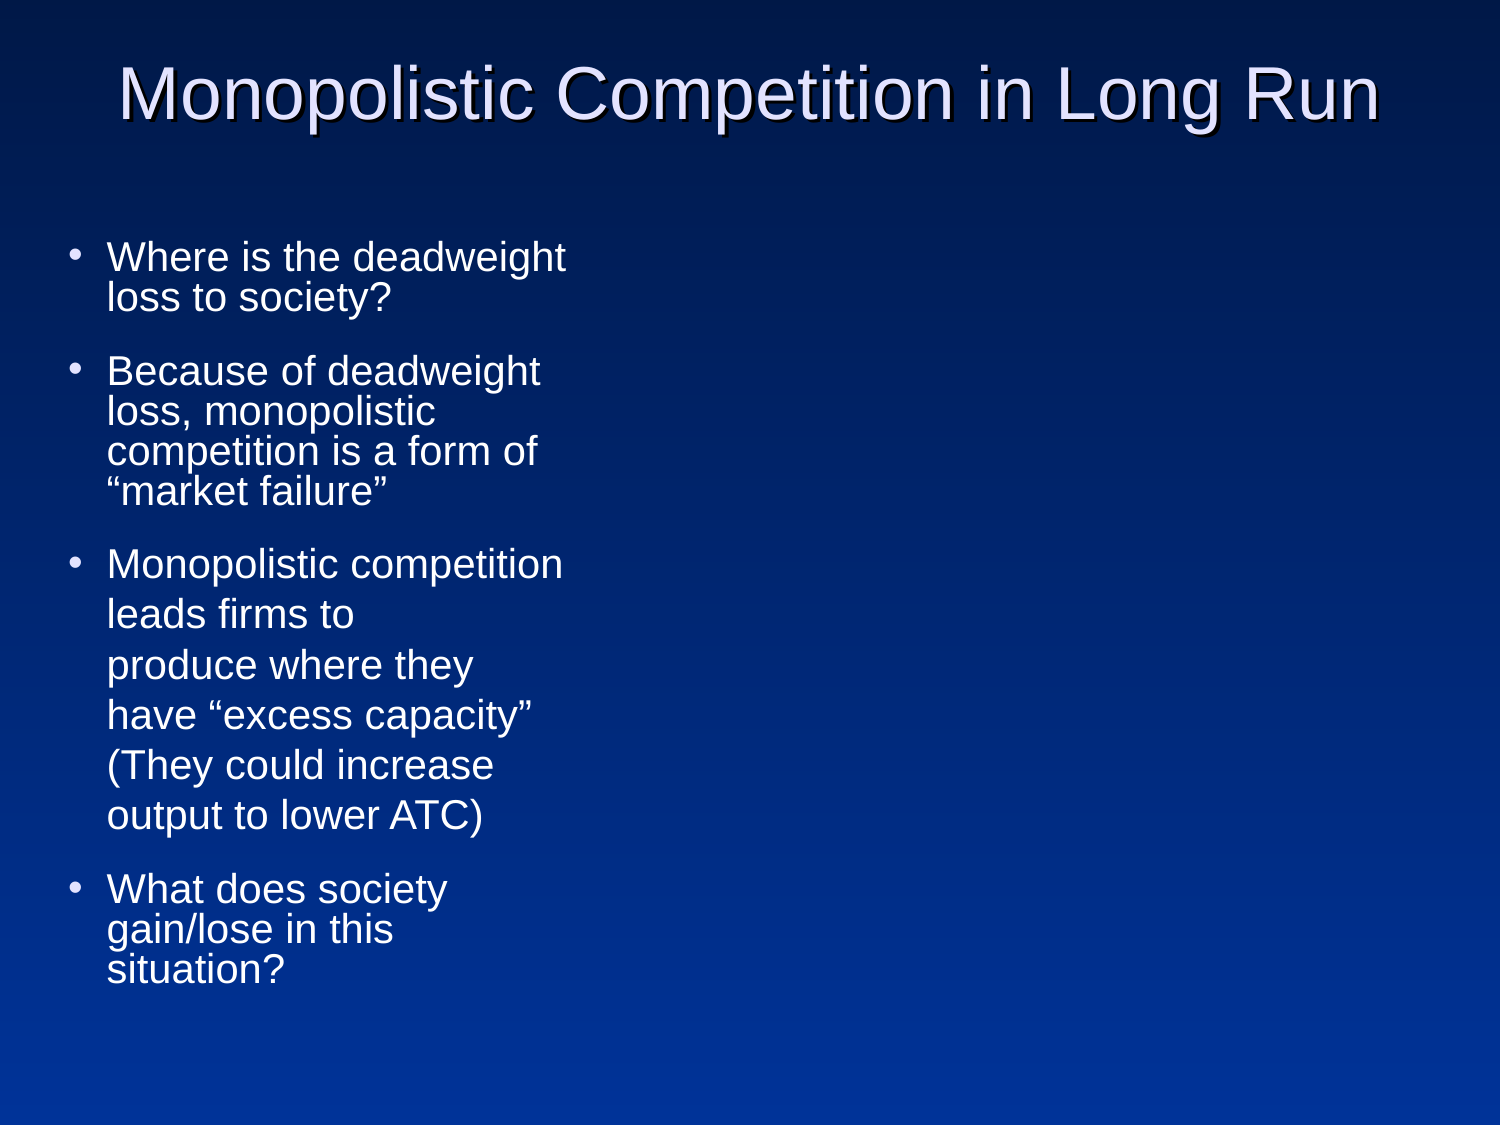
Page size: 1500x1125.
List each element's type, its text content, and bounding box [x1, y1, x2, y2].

list Where is the deadweight loss to society? Because of deadweight loss, monopolistic competition is a form of “market failure” Monopolistic competition leads firms to produce where they have “excess capacity” (They could increase output to lower ATC) What does society gain/lose in this situation? [53, 231, 585, 1047]
title Monopolistic Competition in Long Run [75, 0, 1426, 183]
